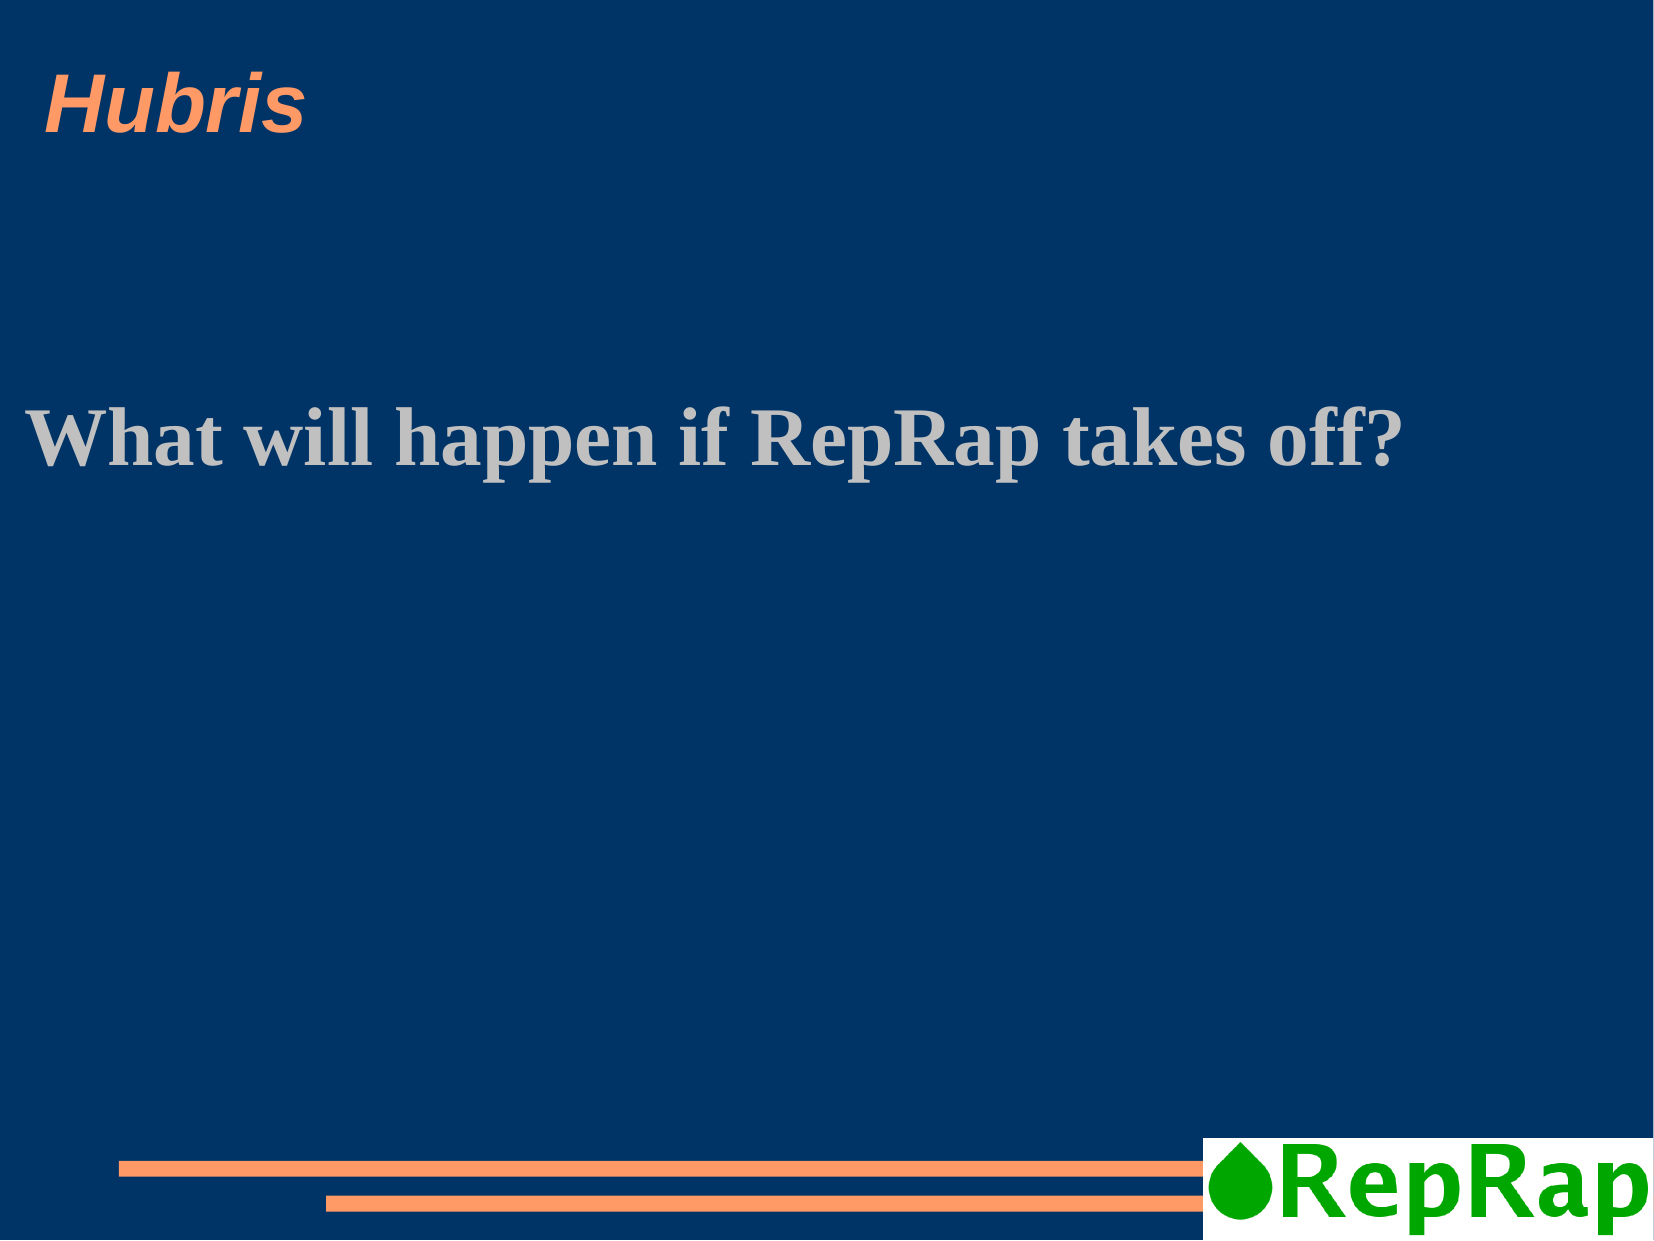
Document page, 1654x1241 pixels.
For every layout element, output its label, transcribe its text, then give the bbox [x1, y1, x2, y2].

title Hubris [44, 0, 1574, 208]
text_box What will happen if RepRap takes off? [24, 390, 1654, 771]
picture [1203, 1138, 1654, 1241]
